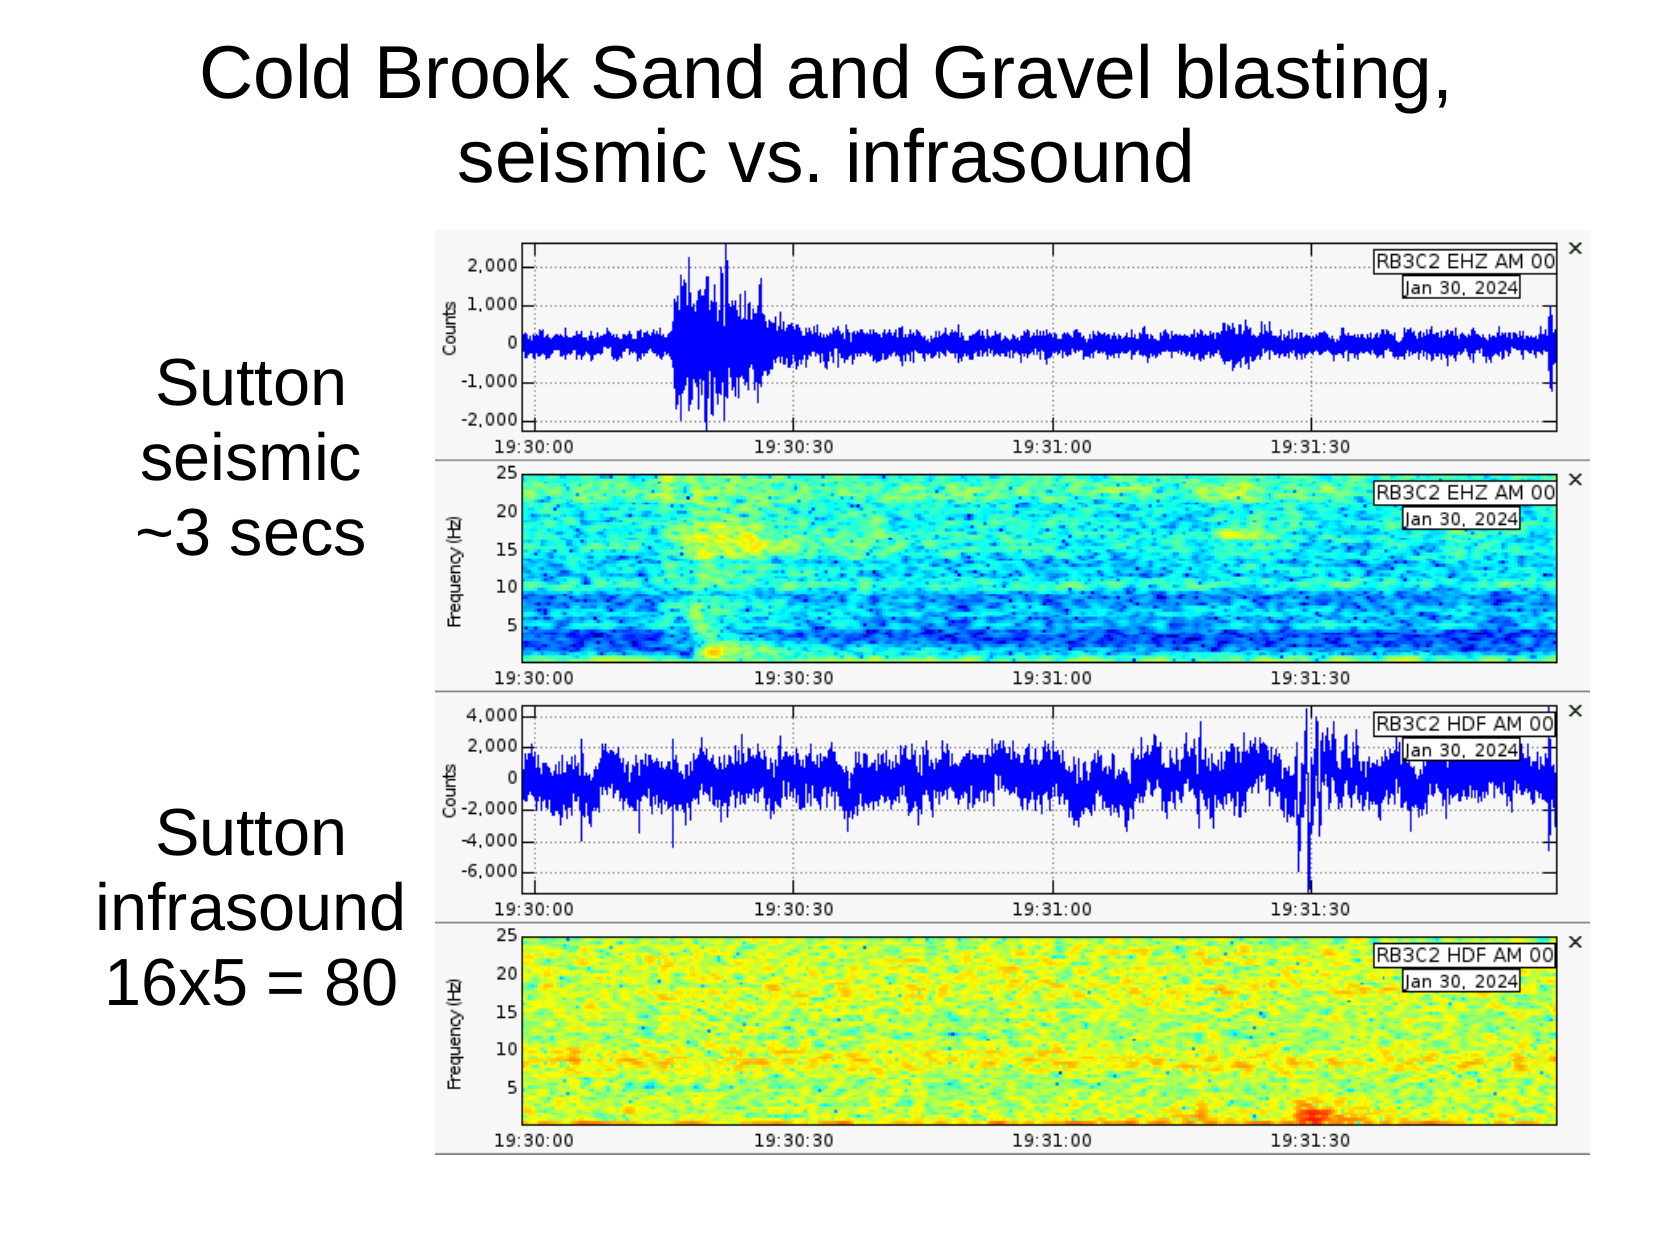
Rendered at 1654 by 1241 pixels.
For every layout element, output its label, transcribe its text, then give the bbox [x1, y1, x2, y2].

picture [435, 230, 1590, 1156]
text_box Sutton infrasound 16x5 = 80 [82, 690, 421, 1126]
subtitle Sutton seismic ~3 secs [82, 240, 421, 676]
title Cold Brook Sand and Gravel blasting, seismic vs. infrasound [82, 30, 1571, 199]
